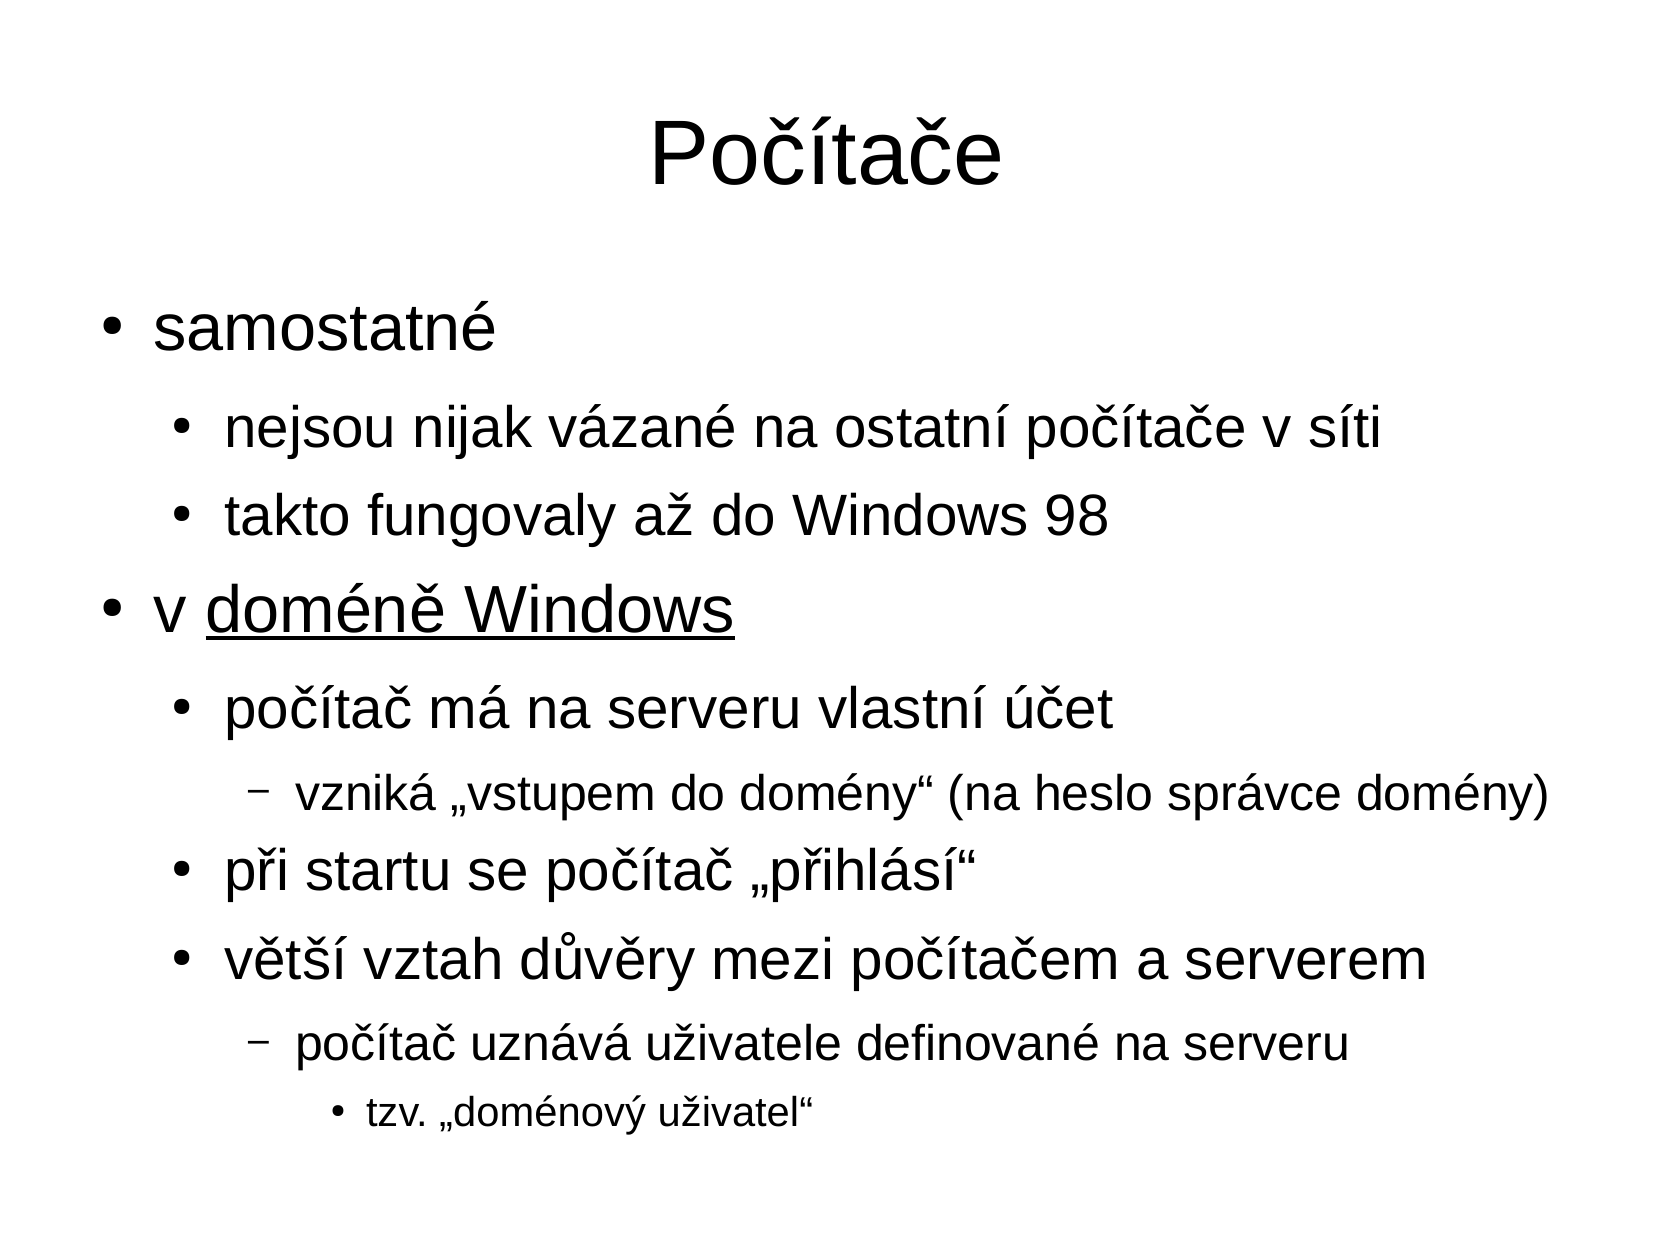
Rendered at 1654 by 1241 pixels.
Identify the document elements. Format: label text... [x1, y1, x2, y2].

title Počítače [82, 49, 1571, 257]
list samostatné nejsou nijak vázané na ostatní počítače v síti takto fungovaly až do Windows 98 v doméně Windows počítač má na serveru vlastní účet vzniká „vstupem do domény“ (na heslo správce domény) při startu se počítač „přihlásí“ větší vztah důvěry mezi počítačem a serverem počítač uznává uživatele definované na serveru tzv. „doménový uživatel“ [82, 290, 1571, 1193]
